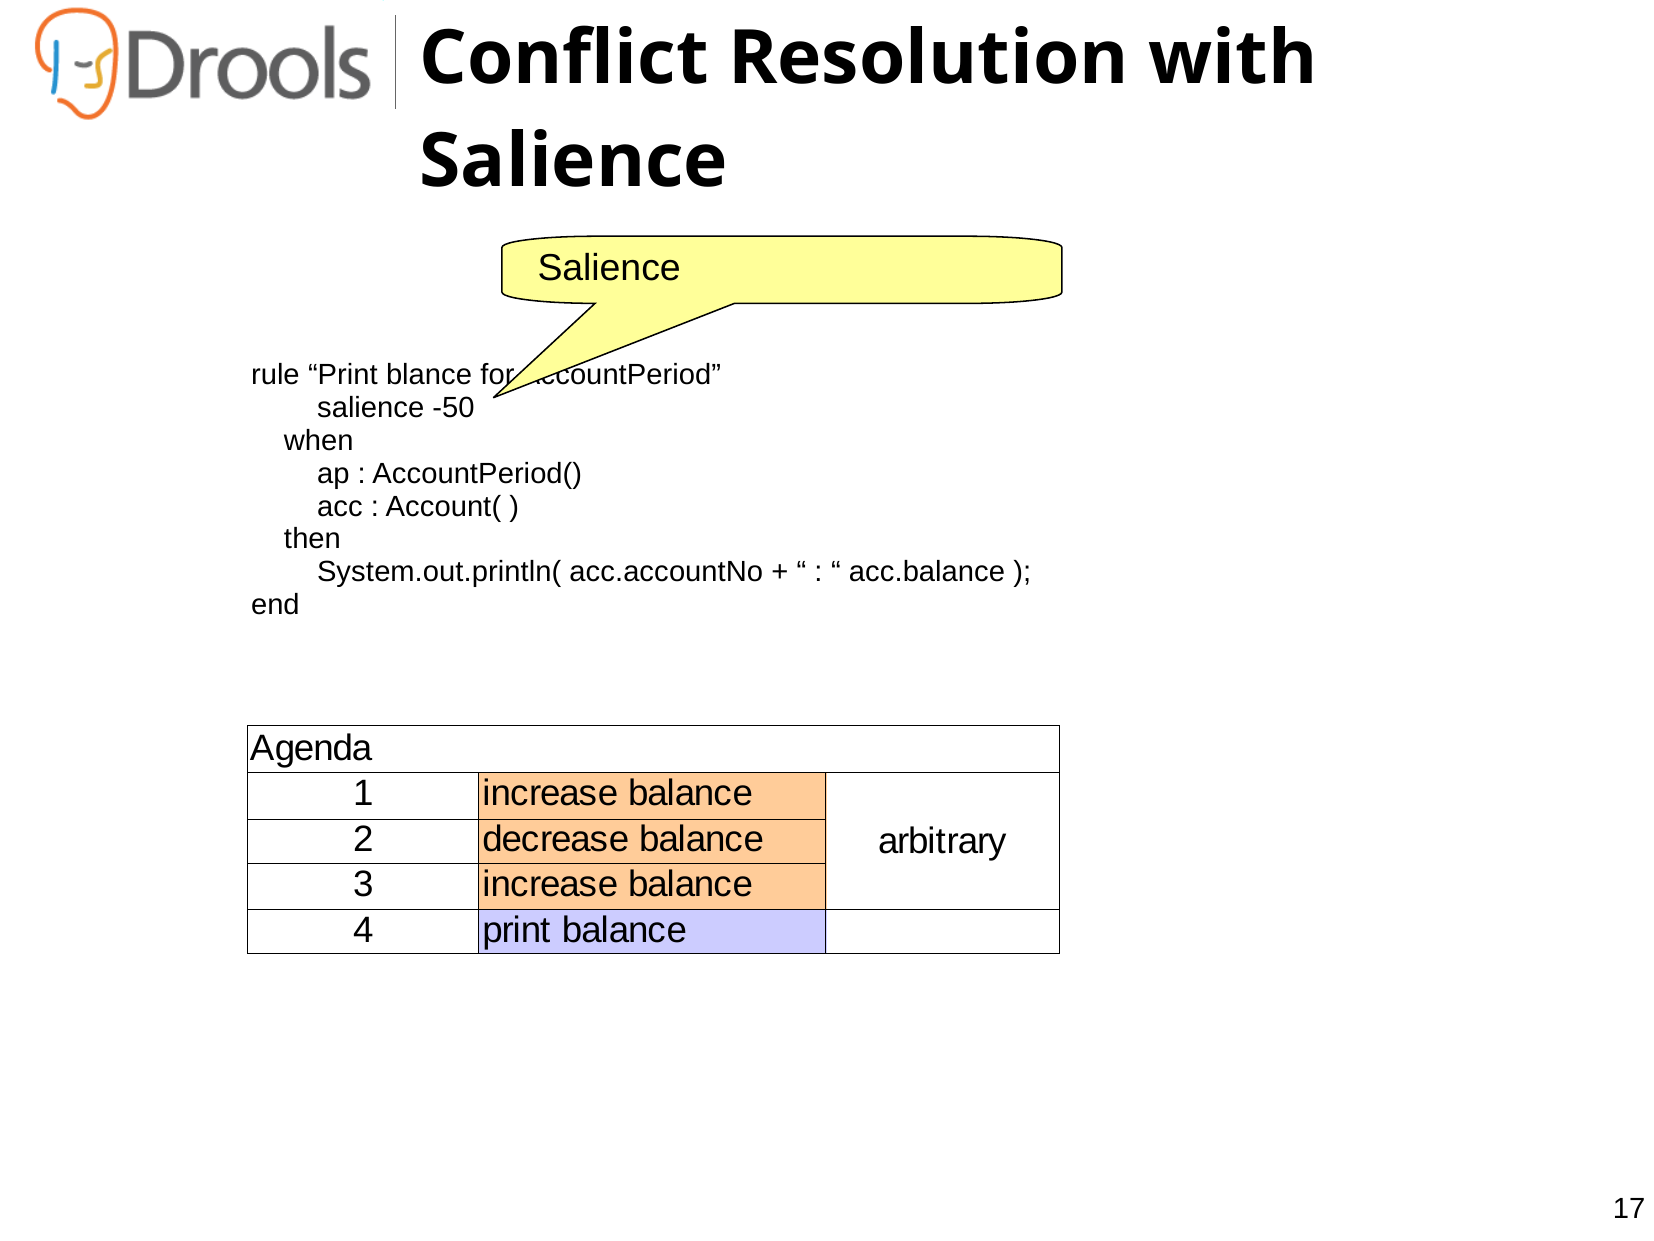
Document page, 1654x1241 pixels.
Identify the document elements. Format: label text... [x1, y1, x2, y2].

picture [29, 0, 384, 126]
chart [242, 645, 1100, 958]
text_box rule “Print blance for AccountPeriod” salience -50 when ap : AccountPeriod() acc : Account( ) then System.out.println( acc.accountNo + “ : “ acc.balance ); end [236, 351, 1093, 629]
text_box Salience [493, 236, 1062, 398]
title Conflict Resolution with Salience [419, 0, 1630, 212]
